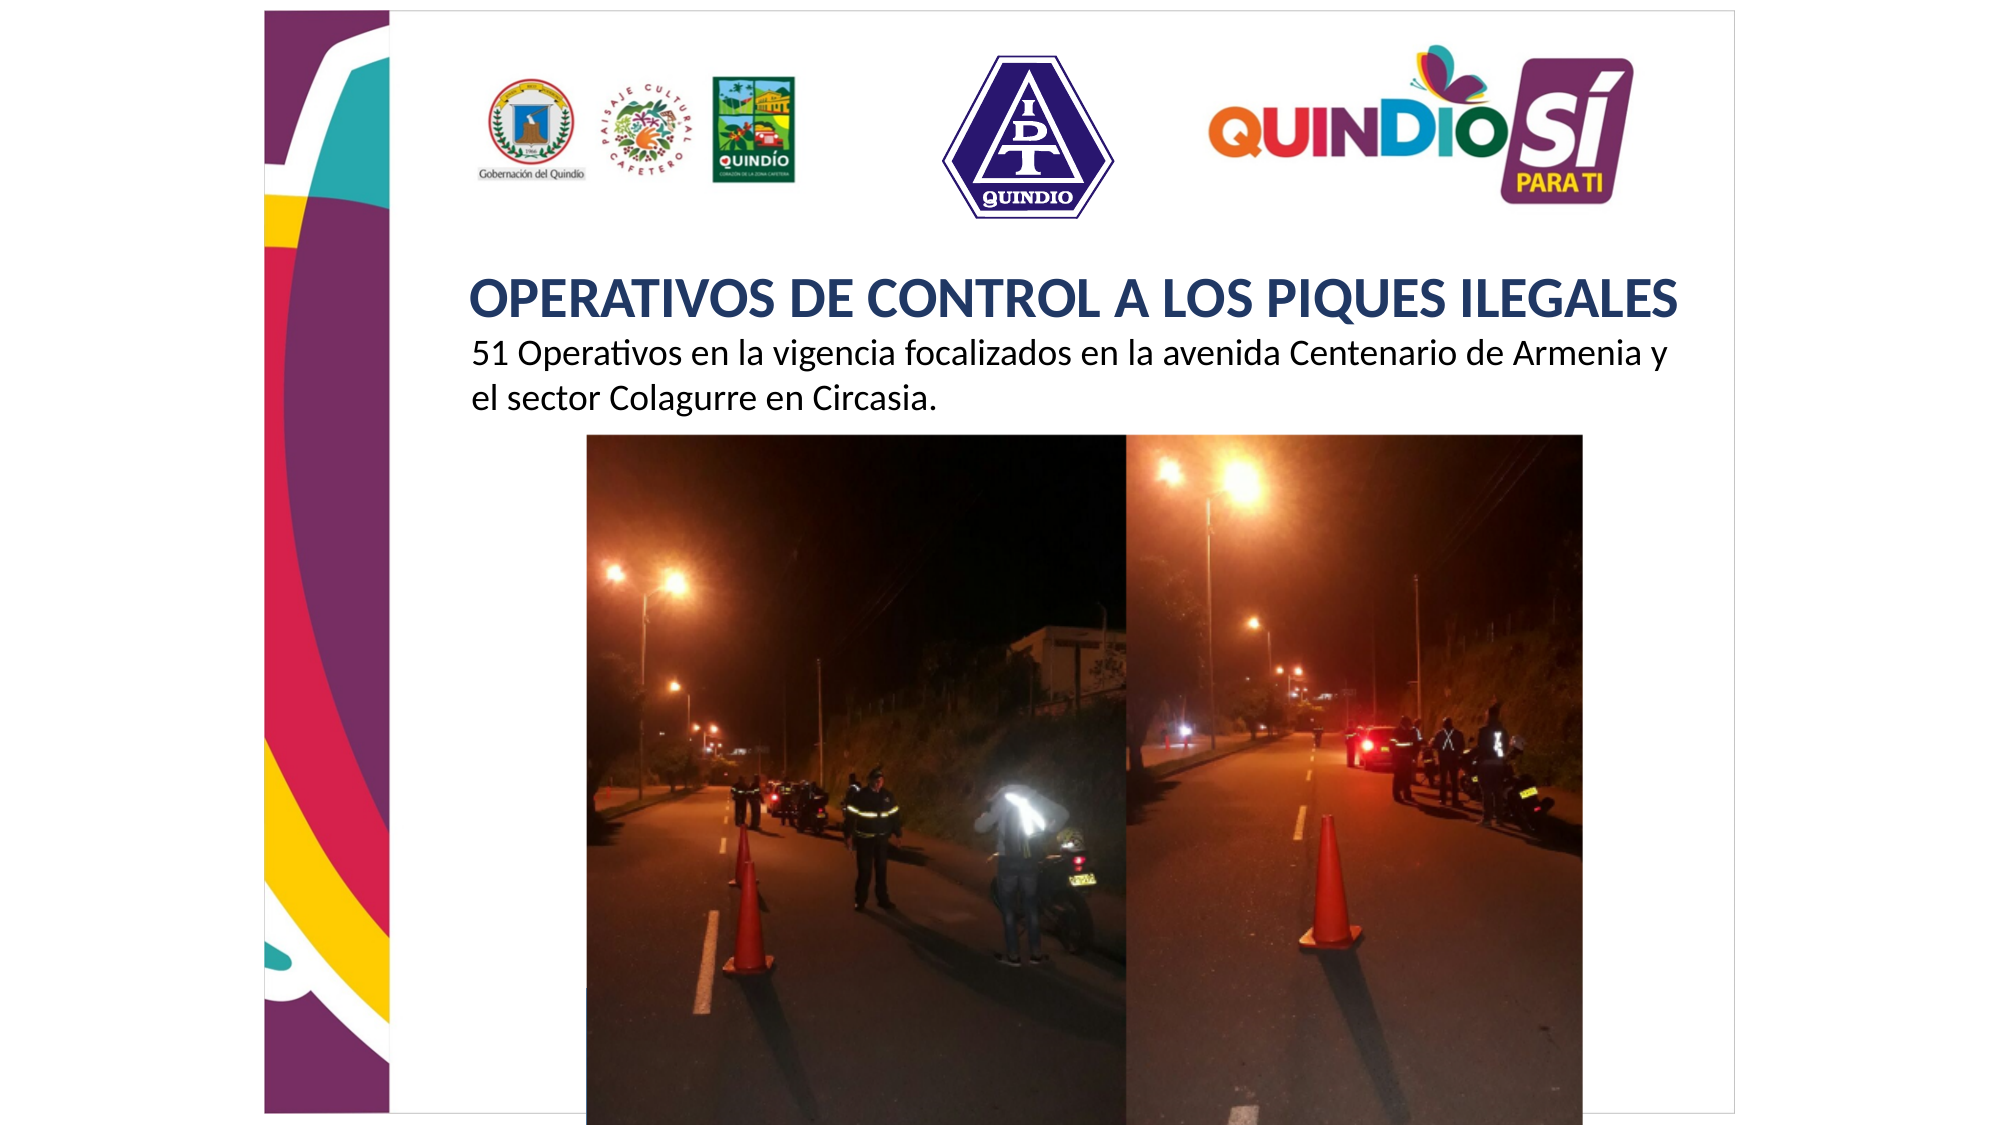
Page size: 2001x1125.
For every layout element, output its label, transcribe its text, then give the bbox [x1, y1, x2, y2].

title OPERATIVOS DE CONTROL A LOS PIQUES ILEGALES [429, 231, 1720, 367]
picture [264, 10, 1735, 1125]
text_box 51 Operativos en la vigencia focalizados en la avenida Centenario de Armenia y el sector Colagurre en Circasia. [456, 320, 1720, 427]
